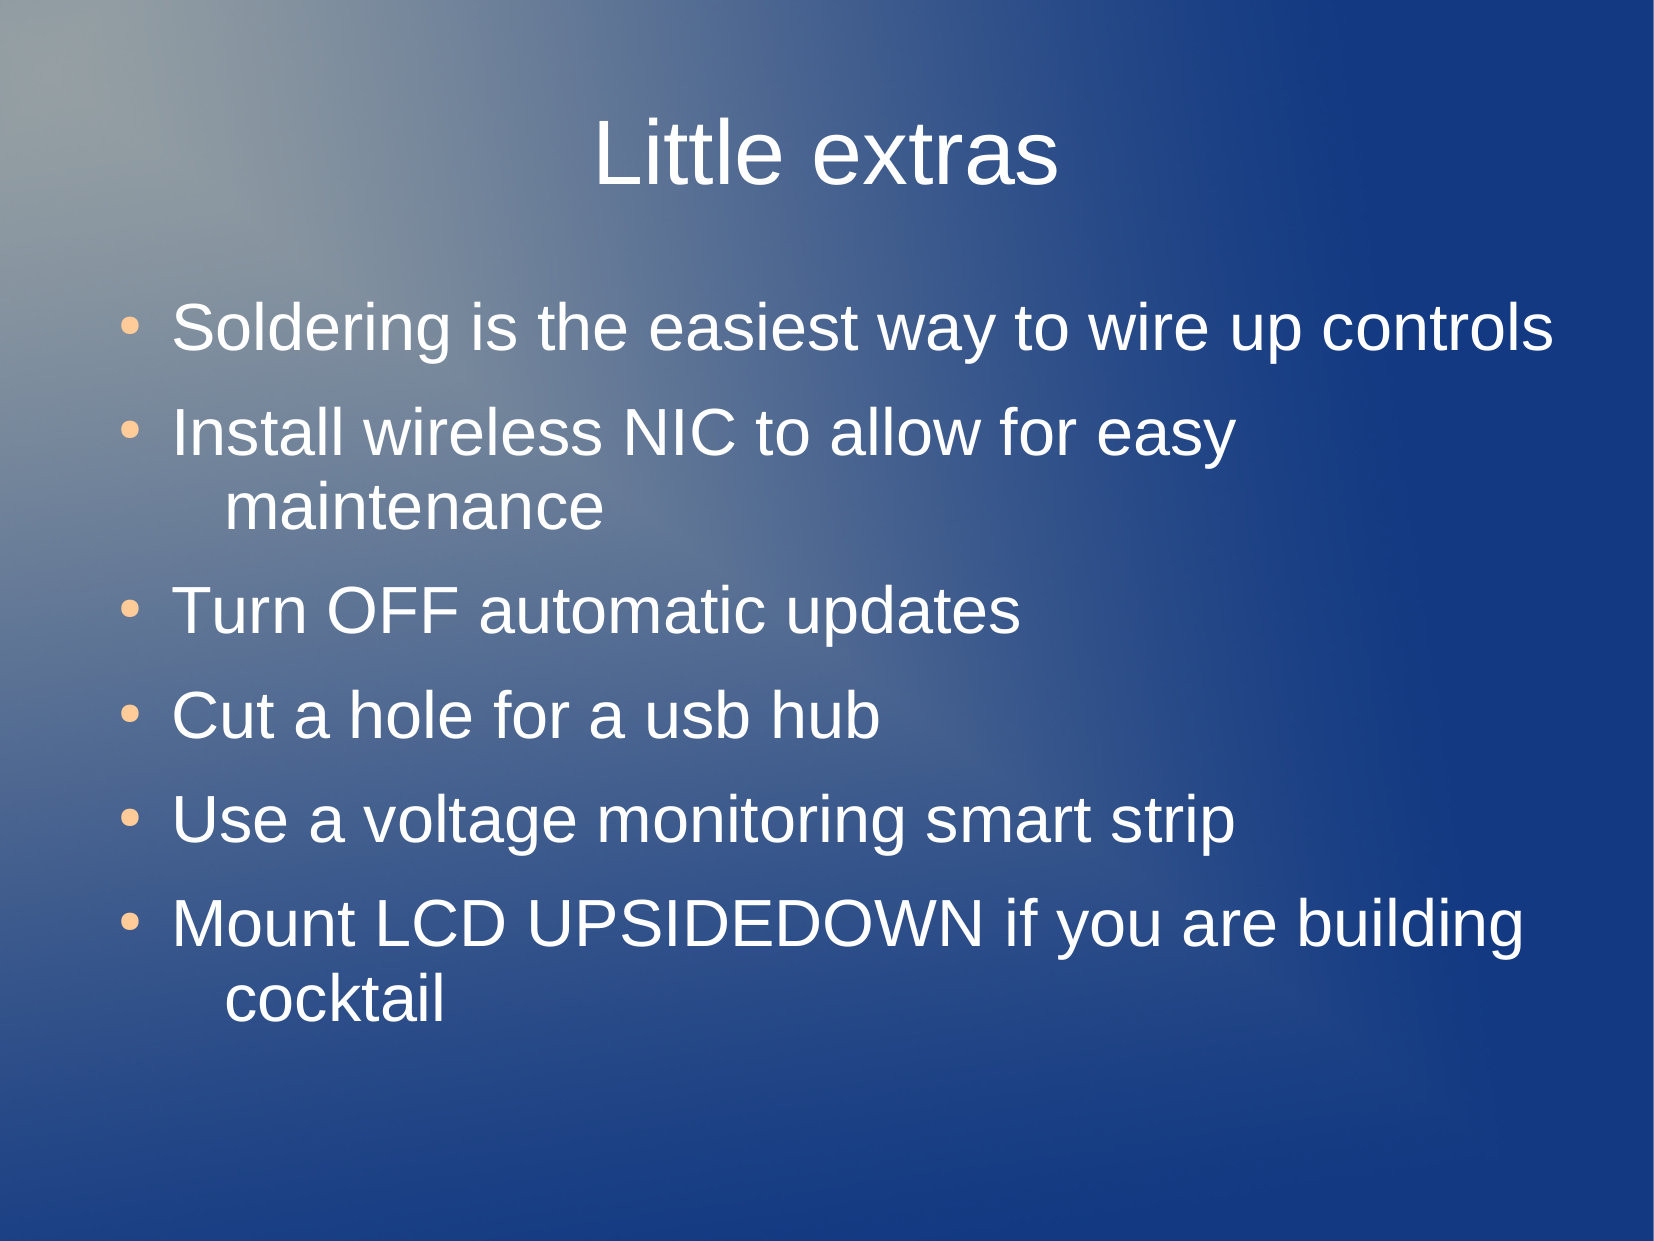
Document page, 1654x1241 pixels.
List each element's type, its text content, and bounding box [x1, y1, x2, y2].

title Little extras [82, 56, 1571, 250]
list Soldering is the easiest way to wire up controls Install wireless NIC to allow for easy maintenance Turn OFF automatic updates Cut a hole for a usb hub Use a voltage monitoring smart strip Mount LCD UPSIDEDOWN if you are building cocktail [82, 290, 1571, 1094]
picture [0, 0, 1654, 1241]
